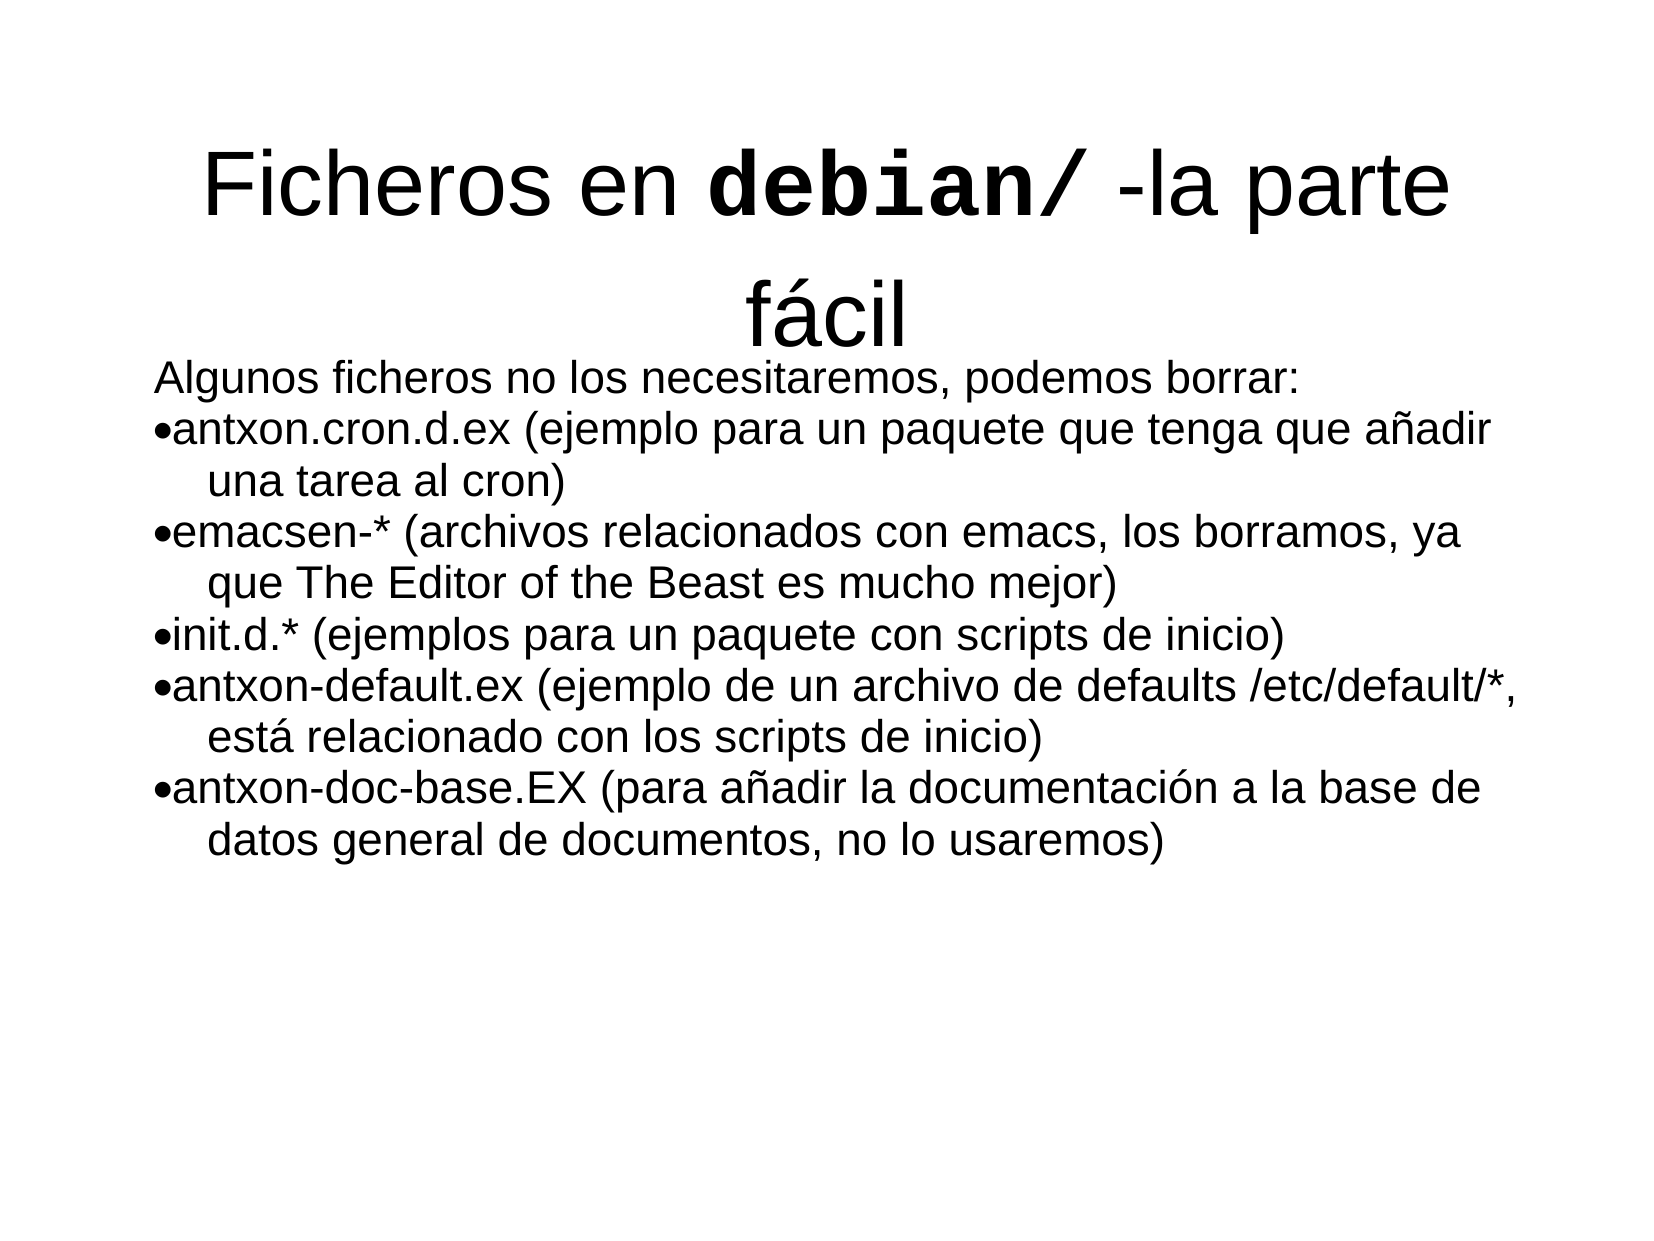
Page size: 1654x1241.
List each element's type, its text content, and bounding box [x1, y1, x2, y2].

list Algunos ficheros no los necesitaremos, podemos borrar: antxon.cron.d.ex (ejemplo para un paquete que tenga que añadir una tarea al cron) emacsen-* (archivos relacionados con emacs, los borramos, ya que The Editor of the Beast es mucho mejor) init.d.* (ejemplos para un paquete con scripts de inicio) antxon-default.ex (ejemplo de un archivo de defaults /etc/default/*, está relacionado con los scripts de inicio) antxon-doc-base.EX (para añadir la documentación a la base de datos general de documentos, no lo usaremos) [121, 344, 1534, 1127]
title Ficheros en debian/ -la parte fácil [121, 102, 1534, 311]
